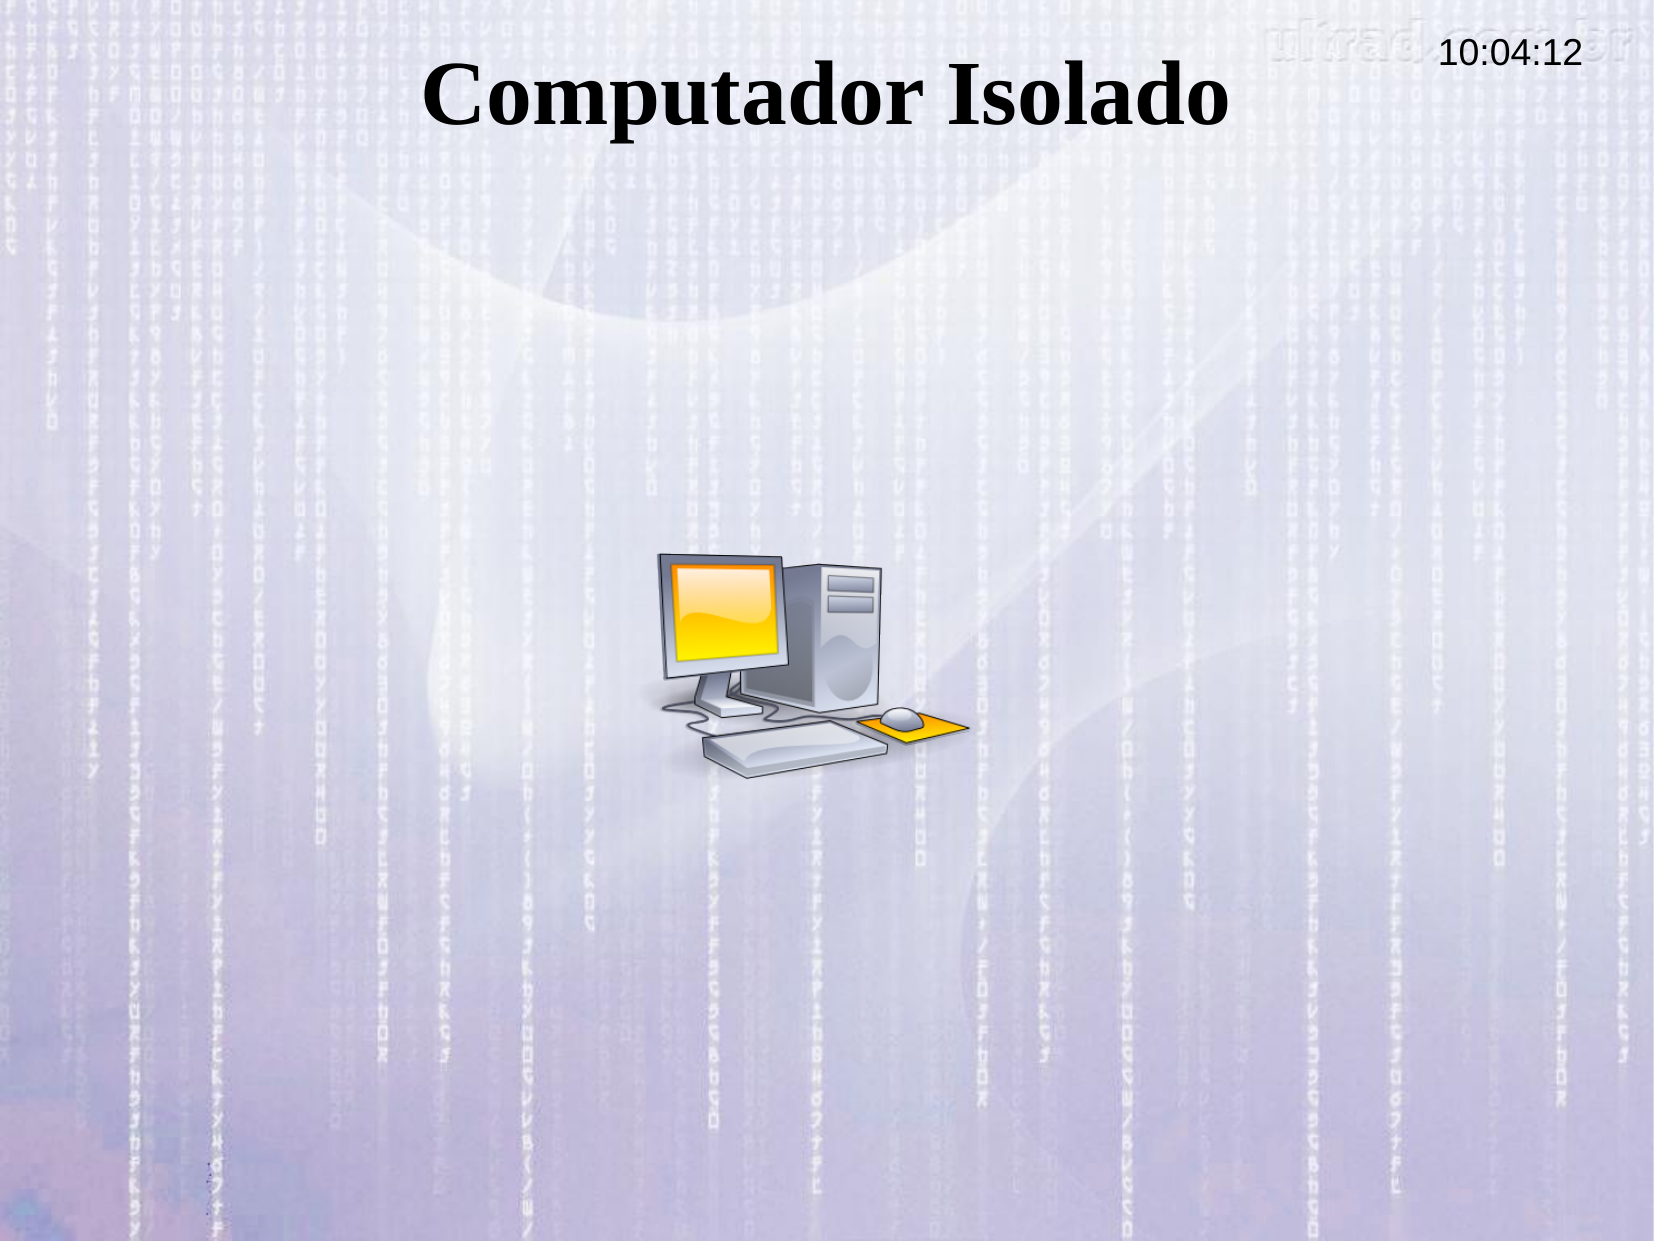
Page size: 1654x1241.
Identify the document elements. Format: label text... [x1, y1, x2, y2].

text_box Computador Isolado [29, 35, 1625, 171]
text_box 09:49:07 [1423, 23, 1631, 94]
picture [0, 0, 1654, 1241]
